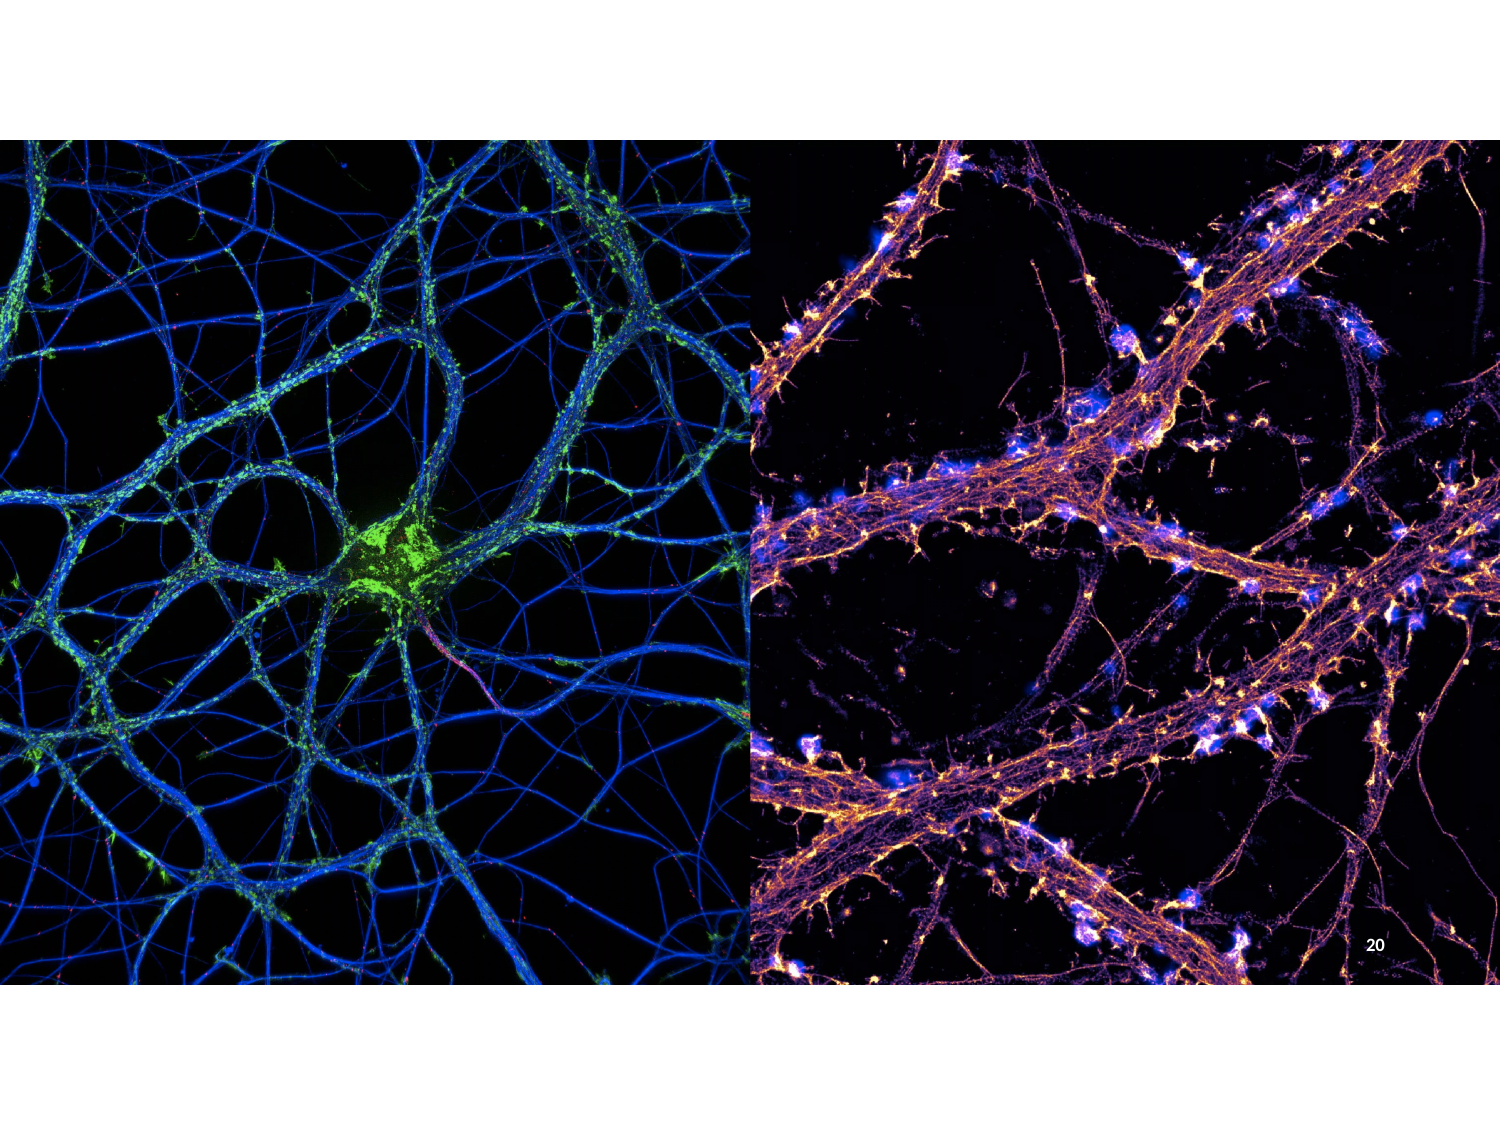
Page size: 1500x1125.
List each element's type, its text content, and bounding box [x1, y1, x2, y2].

text_box 20 [1364, 930, 1388, 955]
picture [0, 140, 1500, 985]
